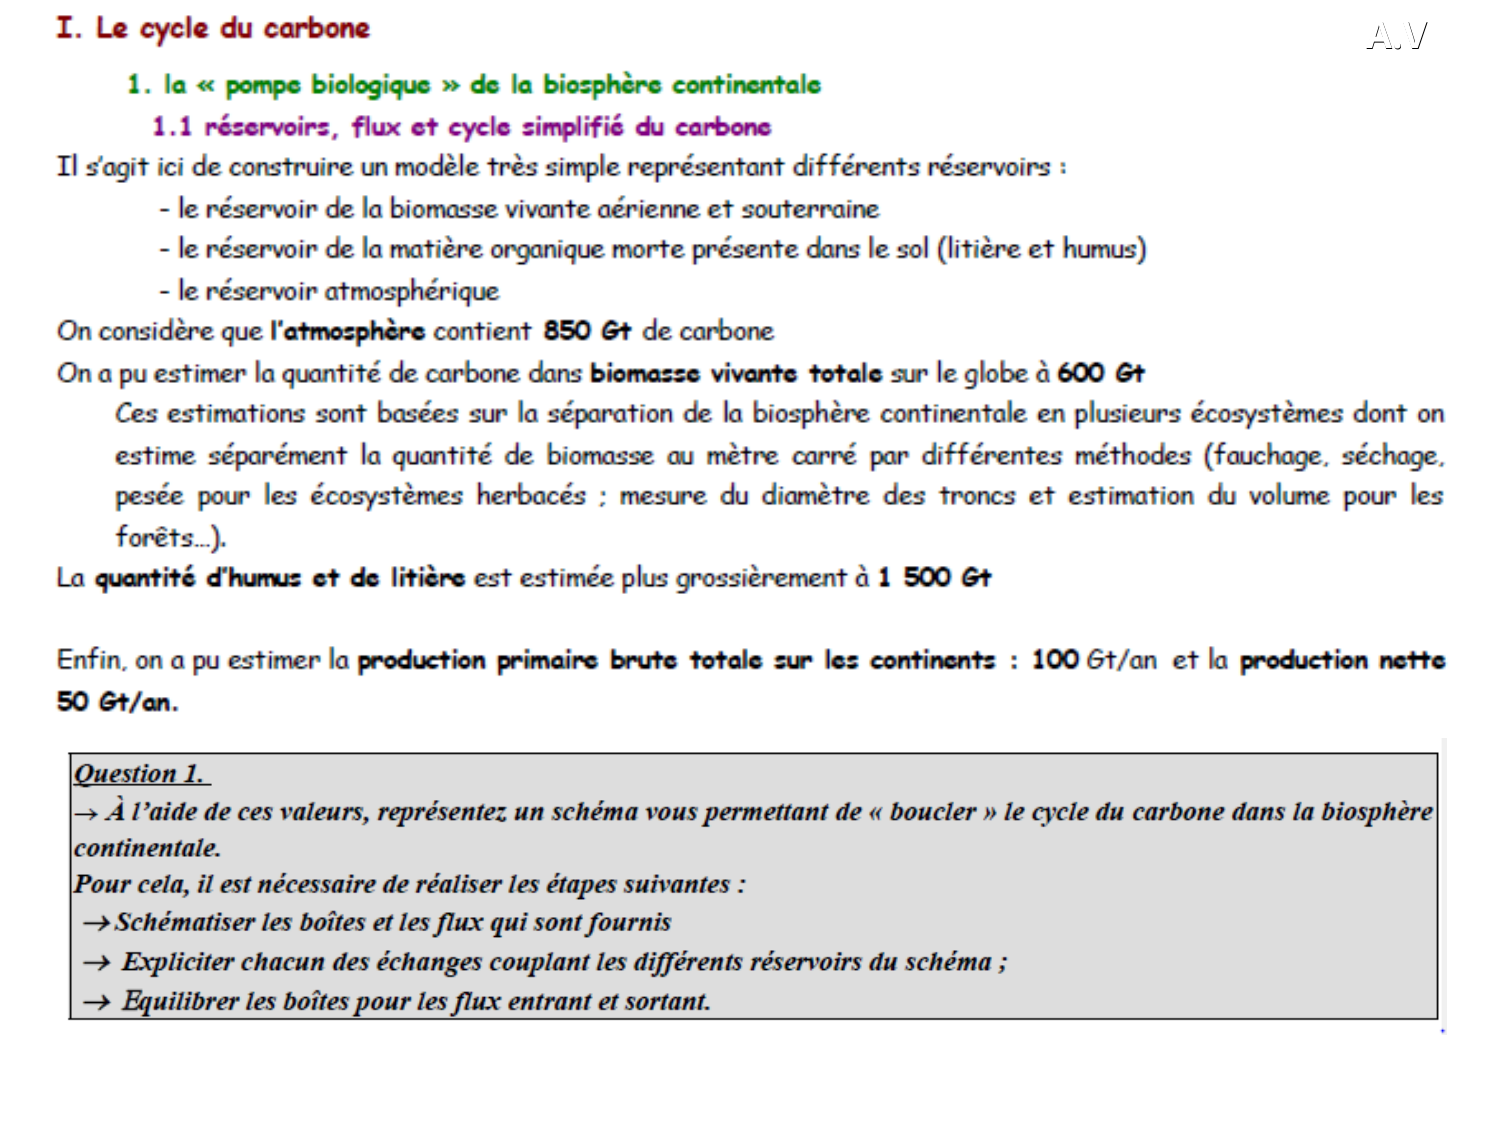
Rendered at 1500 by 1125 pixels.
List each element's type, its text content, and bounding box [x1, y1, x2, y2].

picture [1, 3, 1477, 1035]
text_box A.V [1351, 3, 1476, 65]
